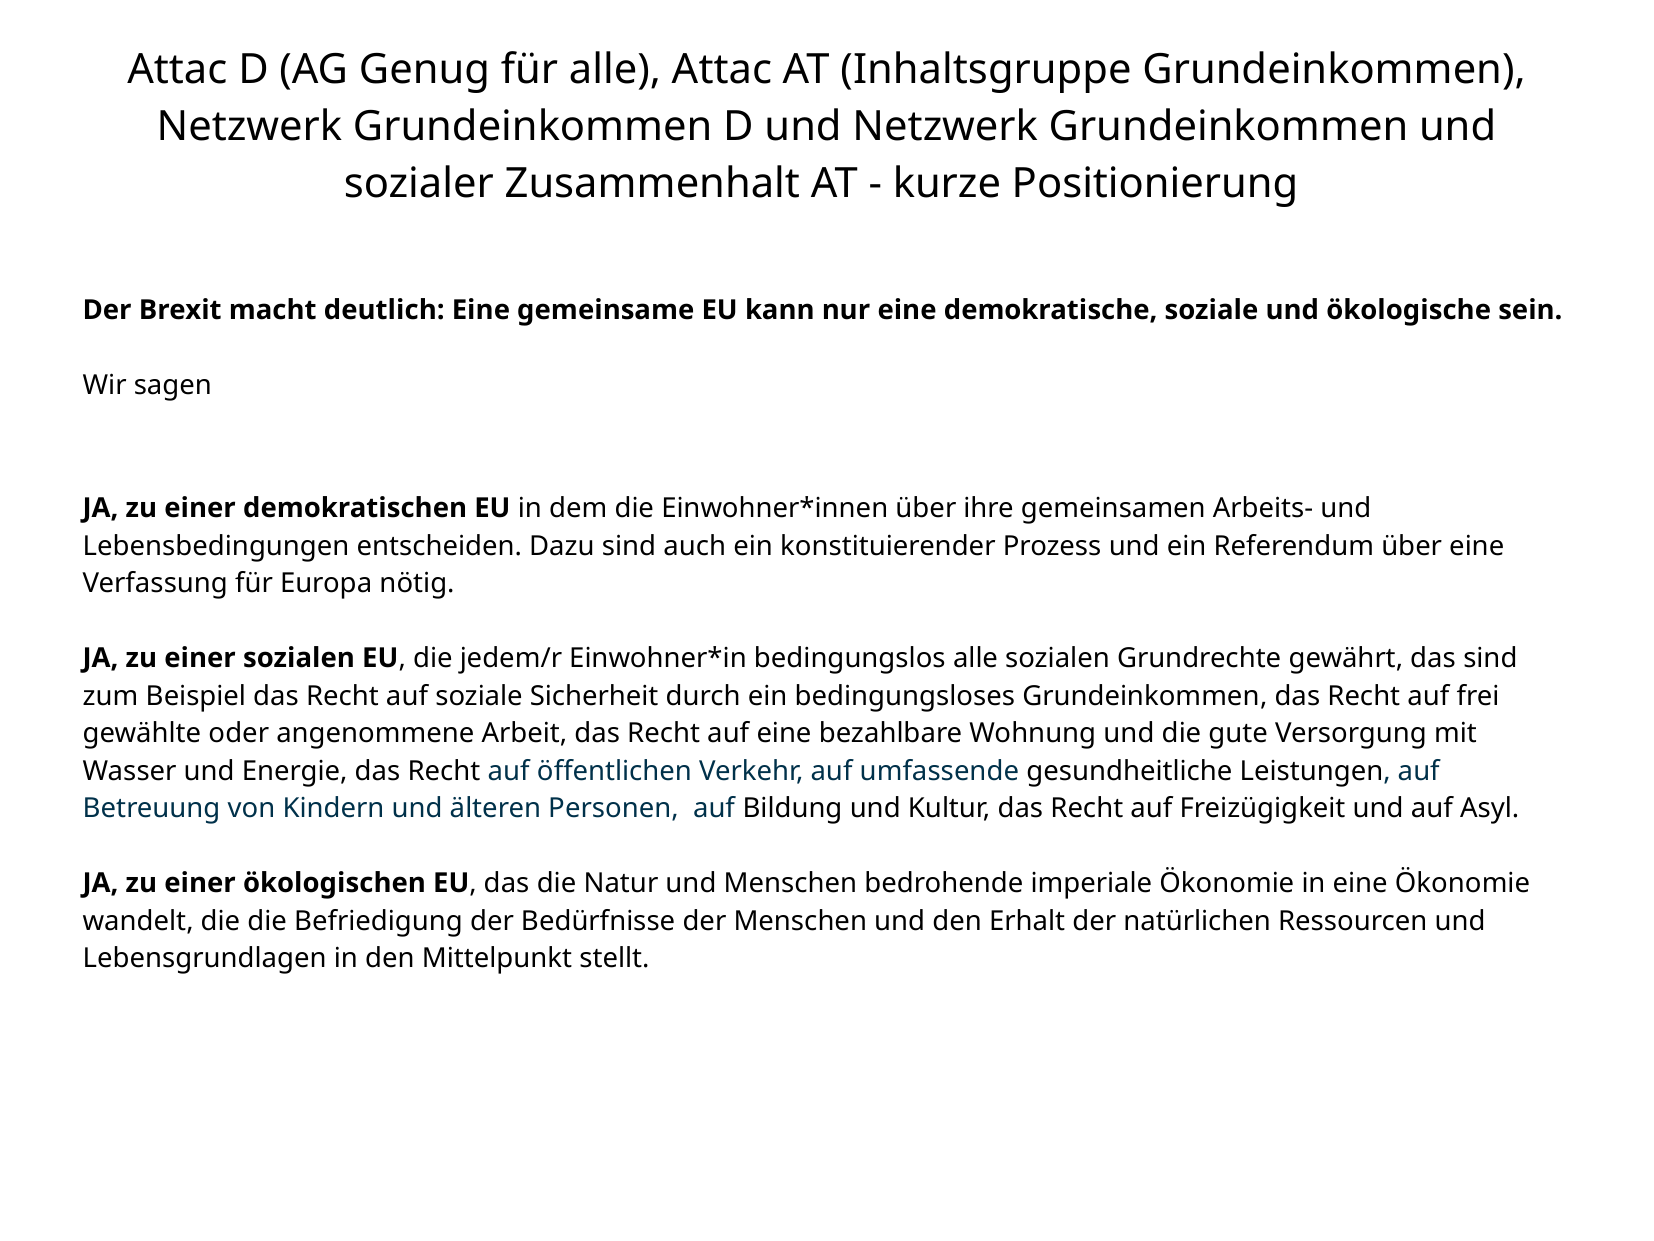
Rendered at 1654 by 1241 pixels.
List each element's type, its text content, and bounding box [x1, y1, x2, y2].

title Attac D (AG Genug für alle), Attac AT (Inhaltsgruppe Grundeinkommen), Netzwerk Grundeinkommen D und Netzwerk Grundeinkommen und sozialer Zusammenhalt AT - kurze Positionierung [82, 26, 1571, 280]
list Der Brexit macht deutlich: Eine gemeinsame EU kann nur eine demokratische, soziale und ökologische sein. Wir sagen JA, zu einer demokratischen EU in dem die Einwohner*innen über ihre gemeinsamen Arbeits- und Lebensbedingungen entscheiden. Dazu sind auch ein konstituierender Prozess und ein Referendum über eine Verfassung für Europa nötig. JA, zu einer sozialen EU, die jedem/r Einwohner*in bedingungslos alle sozialen Grundrechte gewährt, das sind zum Beispiel das Recht auf soziale Sicherheit durch ein bedingungsloses Grundeinkommen, das Recht auf frei gewählte oder angenommene Arbeit, das Recht auf eine bezahlbare Wohnung und die gute Versorgung mit Wasser und Energie, das Recht auf öffentlichen Verkehr, auf umfassende gesundheitliche Leistungen, auf Betreuung von Kindern und älteren Personen, auf Bildung und Kultur, das Recht auf Freizügigkeit und auf Asyl. JA, zu einer ökologischen EU, das die Natur und Menschen bedrohende imperiale Ökonomie in eine Ökonomie wandelt, die die Befriedigung der Bedürfnisse der Menschen und den Erhalt der natürlichen Ressourcen und Lebensgrundlagen in den Mittelpunkt stellt. [82, 290, 1571, 1010]
